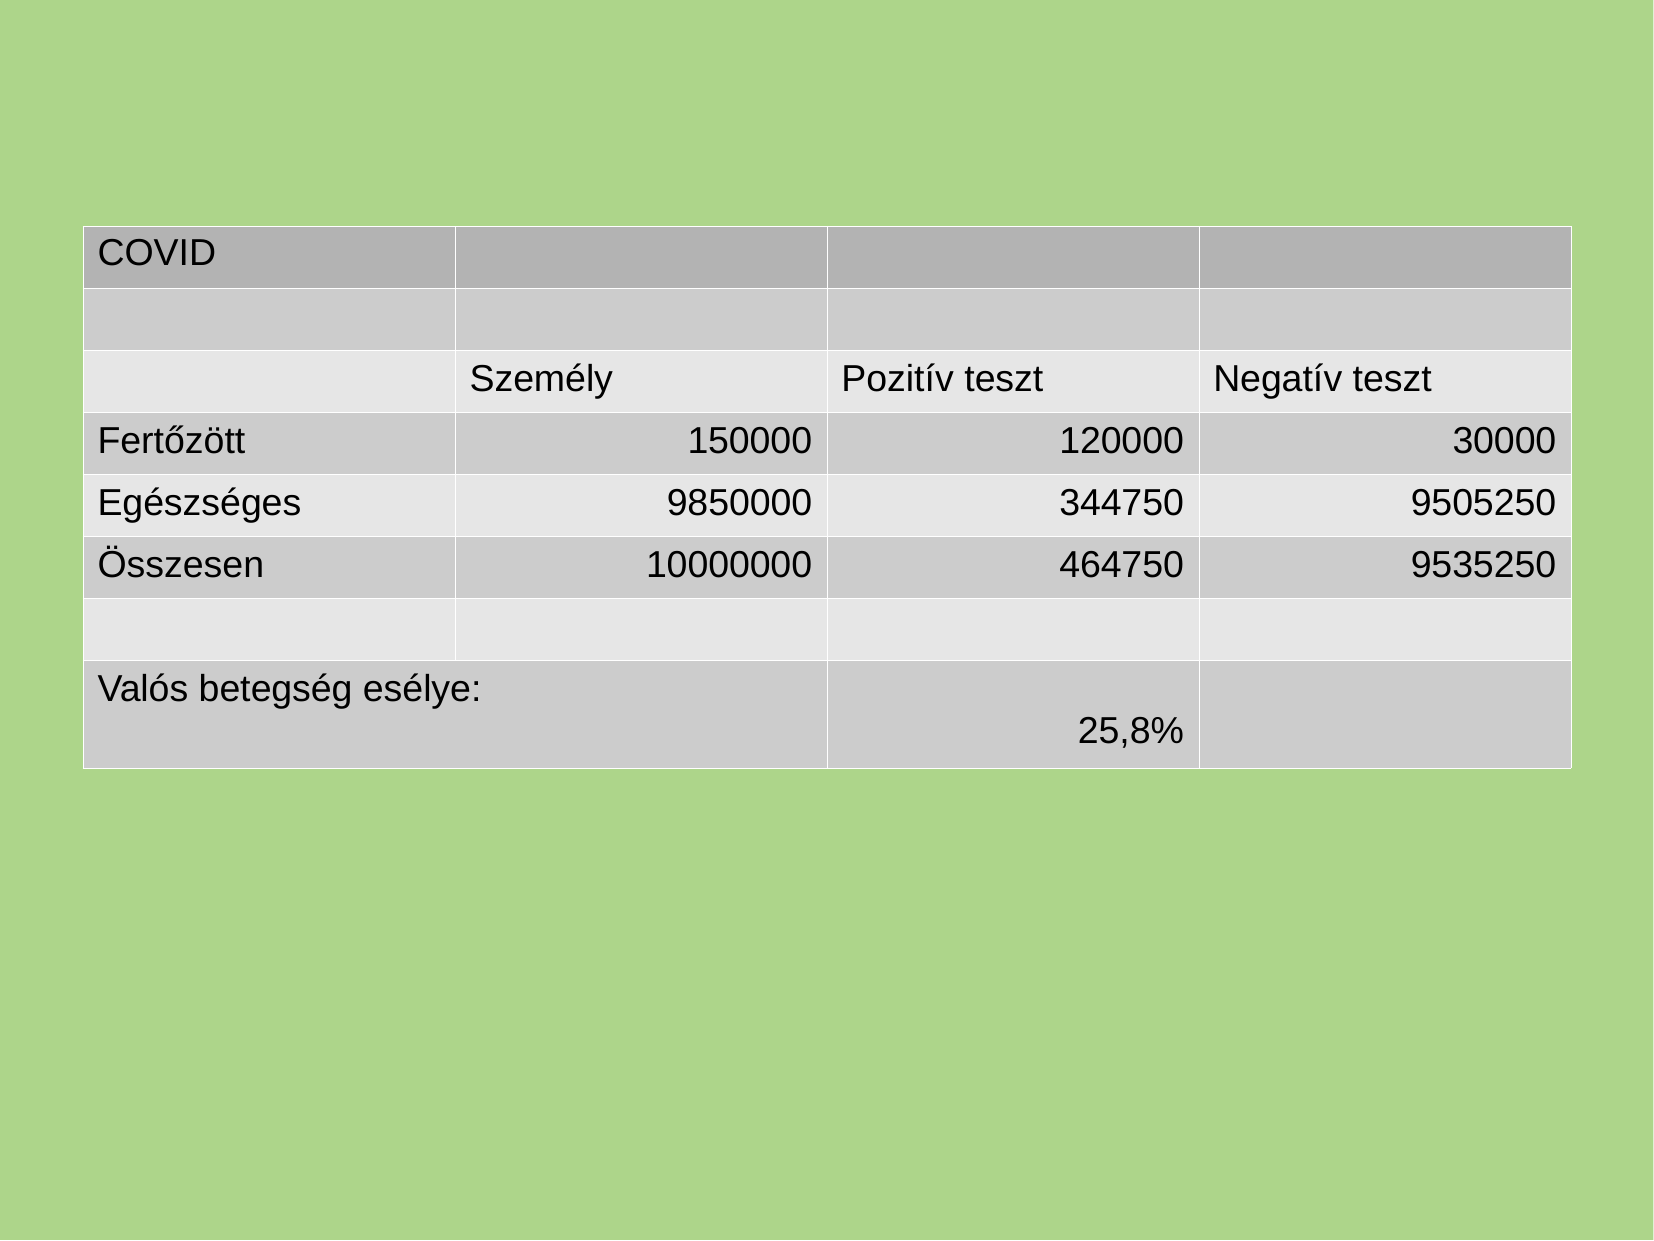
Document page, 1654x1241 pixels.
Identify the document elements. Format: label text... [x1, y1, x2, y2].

table_cell Valós betegség esélye: [84, 661, 827, 768]
table_cell 150000 [456, 413, 827, 474]
table_header [828, 227, 1199, 288]
table_cell 9850000 [456, 475, 827, 536]
table_header [1200, 227, 1571, 288]
table_cell Pozitív teszt [828, 351, 1199, 412]
table_cell 9505250 [1200, 475, 1571, 536]
table_cell 25,8% [828, 661, 1199, 768]
table_cell [456, 599, 827, 660]
table_cell Fertőzött [84, 413, 455, 474]
table_cell 9535250 [1200, 537, 1571, 598]
table_cell [84, 599, 455, 660]
table_cell Összesen [84, 537, 455, 598]
table_cell [84, 351, 455, 412]
table_cell [828, 599, 1199, 660]
table_cell 10000000 [456, 537, 827, 598]
table_cell 120000 [828, 413, 1199, 474]
table_header [456, 227, 827, 288]
table_cell [1200, 289, 1571, 350]
table_cell [456, 289, 827, 350]
table_cell [1200, 661, 1571, 768]
table_header COVID [84, 227, 455, 288]
table_cell [84, 289, 455, 350]
table_cell [828, 289, 1199, 350]
table_cell [1200, 599, 1571, 660]
table_cell 344750 [828, 475, 1199, 536]
table_cell 30000 [1200, 413, 1571, 474]
table_cell Személy [456, 351, 827, 412]
table_cell Negatív teszt [1200, 351, 1571, 412]
table_cell 464750 [828, 537, 1199, 598]
table_cell Egészséges [84, 475, 455, 536]
